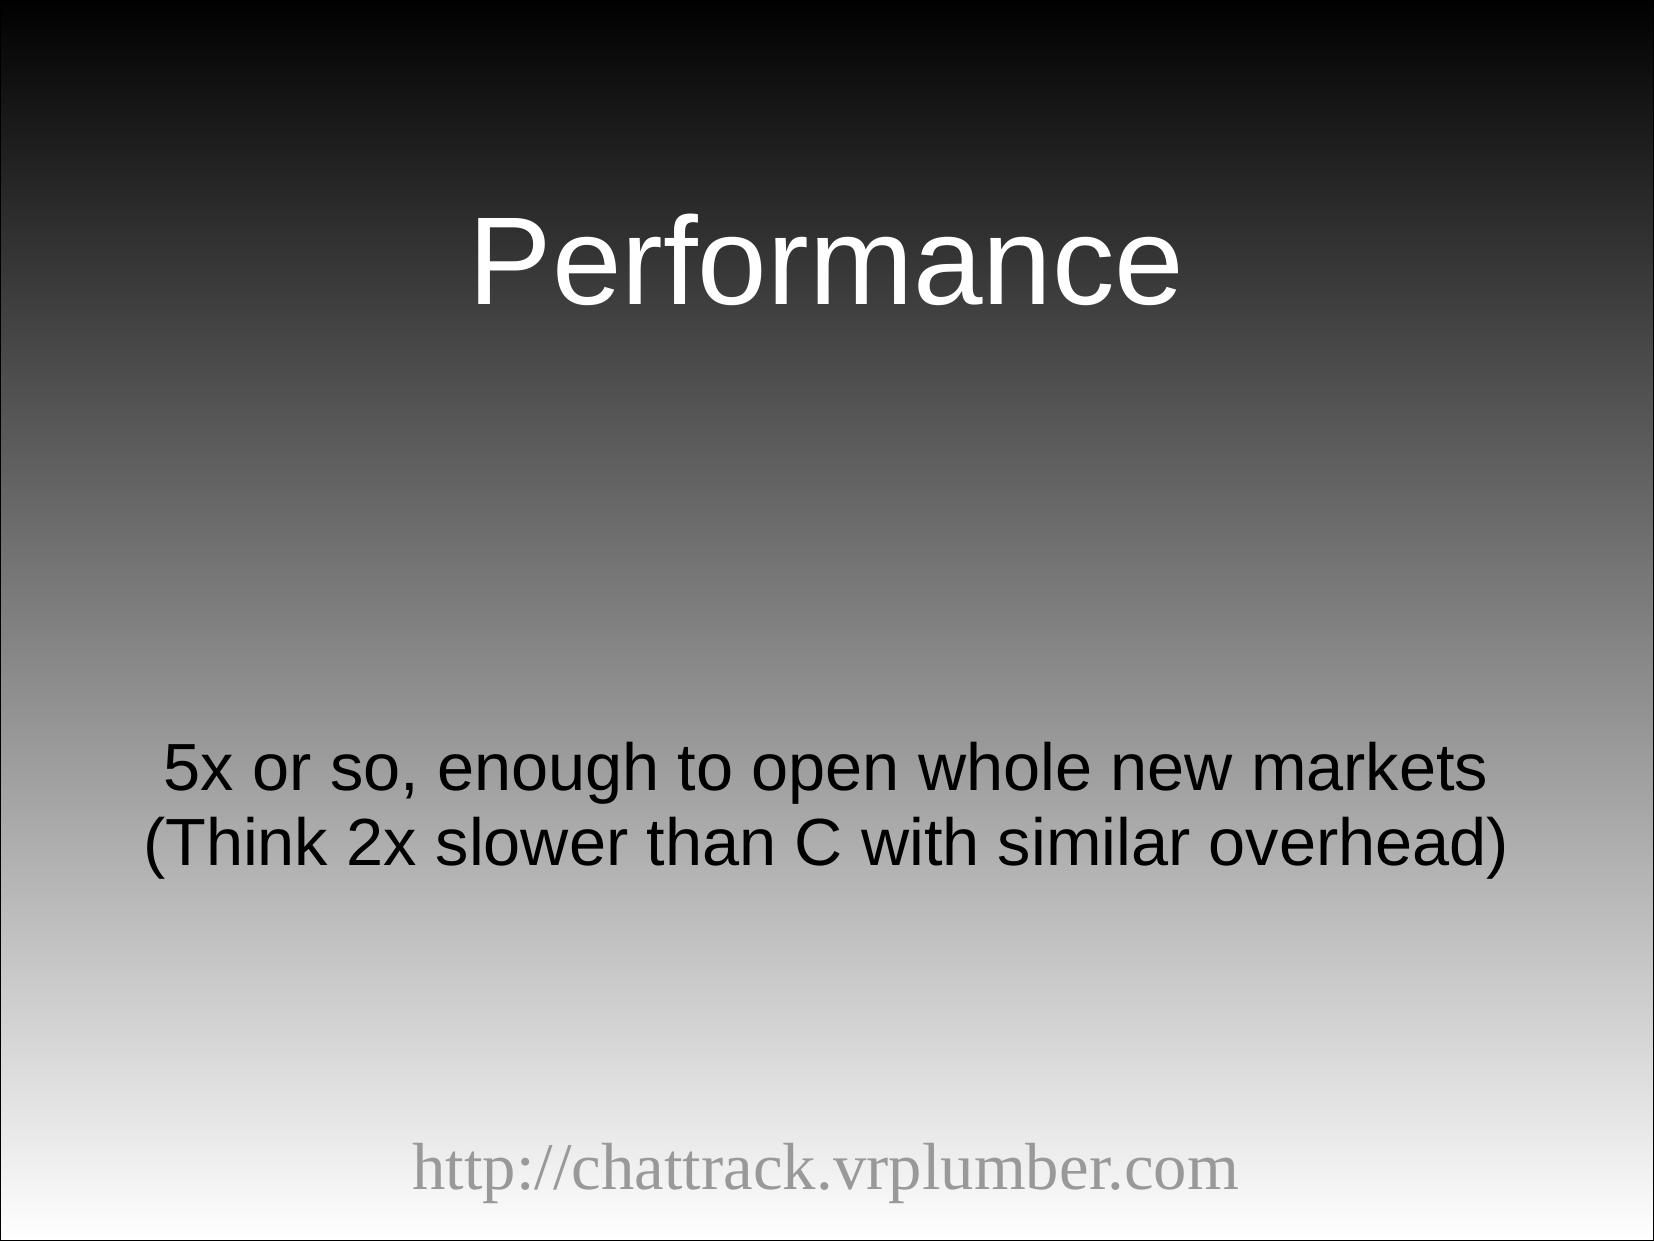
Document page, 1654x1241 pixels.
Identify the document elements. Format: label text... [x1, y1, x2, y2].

subtitle 5x or so, enough to open whole new markets (Think 2x slower than C with similar overhead) [29, 395, 1625, 1215]
title Performance [0, 49, 1654, 473]
